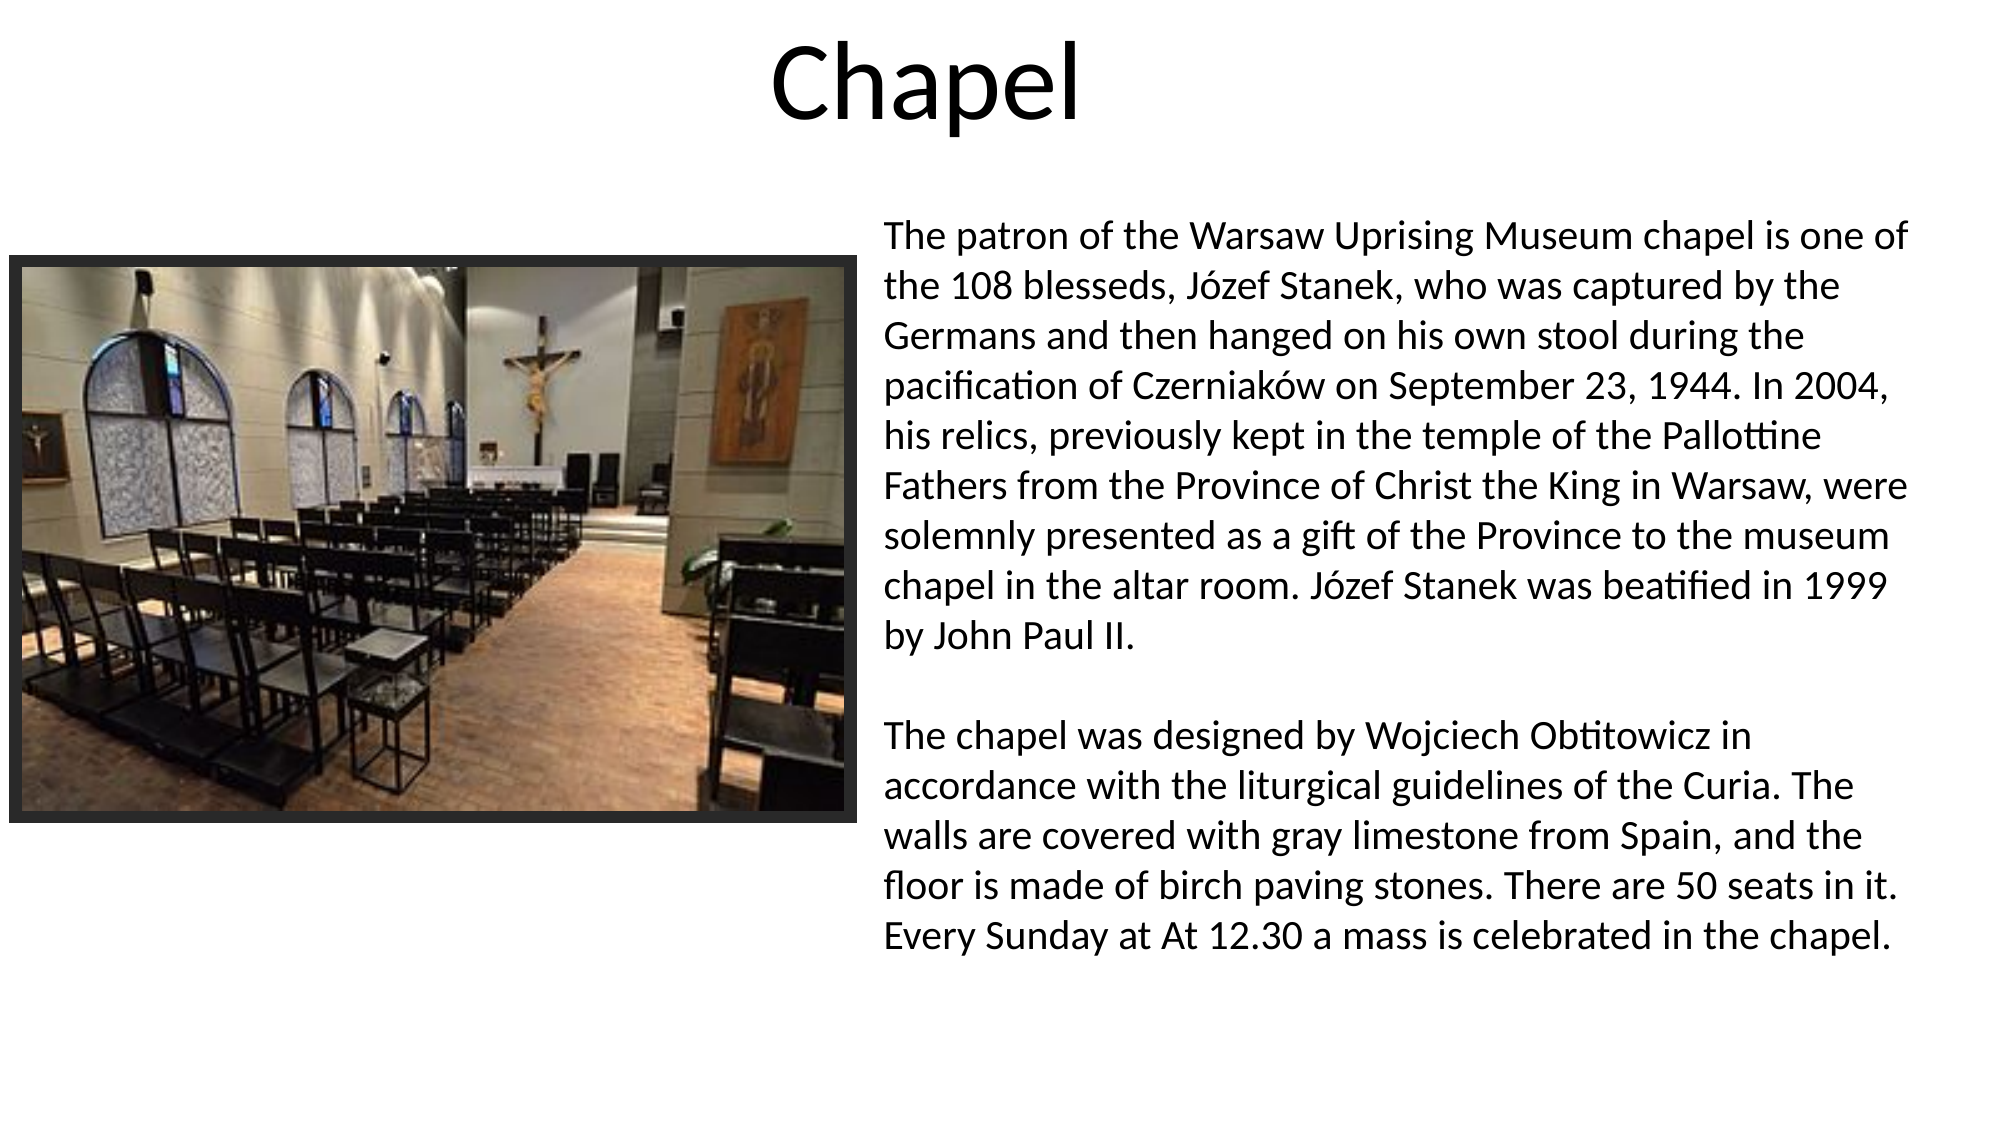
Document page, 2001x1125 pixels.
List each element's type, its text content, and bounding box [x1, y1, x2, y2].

picture [21, 267, 845, 811]
text_box Chapel [755, 0, 1099, 150]
text_box The patron of the Warsaw Uprising Museum chapel is one of the 108 blesseds, Józef Stanek, who was captured by the Germans and then hanged on his own stool during the pacification of Czerniaków on September 23, 1944. In 2004, his relics, previously kept in the temple of the Pallottine Fathers from the Province of Christ the King in Warsaw, were solemnly presented as a gift of the Province to the museum chapel in the altar room. Józef Stanek was beatified in 1999 by John Paul II. The chapel was designed by Wojciech Obtitowicz in accordance with the liturgical guidelines of the Curia. The walls are covered with gray limestone from Spain, and the floor is made of birch paving stones. There are 50 seats in it. Every Sunday at At 12.30 a mass is celebrated in the chapel. [868, 200, 1944, 966]
